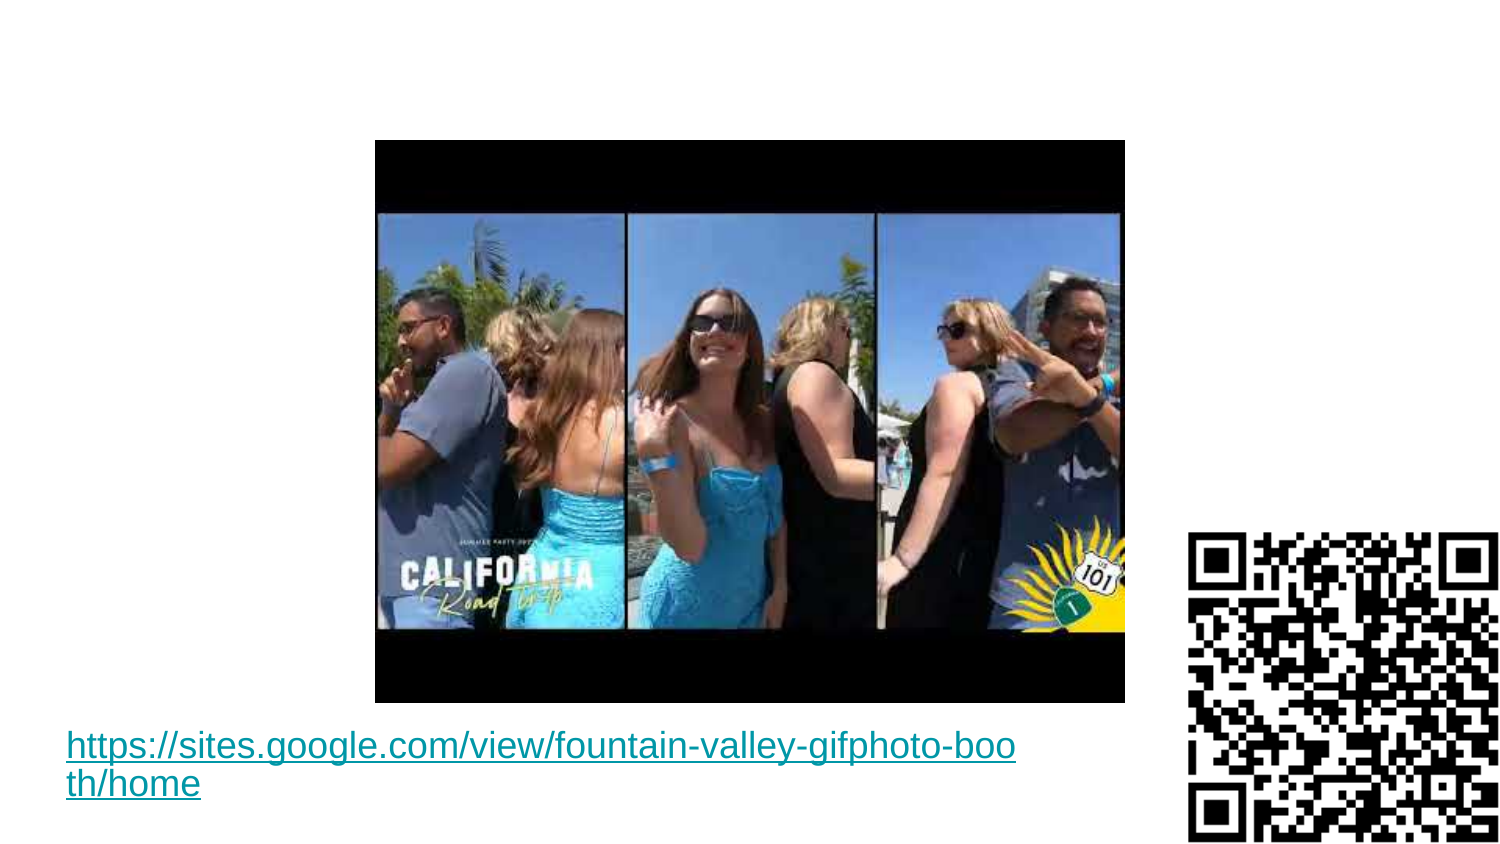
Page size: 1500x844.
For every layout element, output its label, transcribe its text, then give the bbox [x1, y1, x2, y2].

picture [1187, 531, 1500, 844]
picture [375, 140, 1125, 704]
list https://sites.google.com/view/fountain-valley-gifphoto-booth/home [51, 694, 1036, 794]
